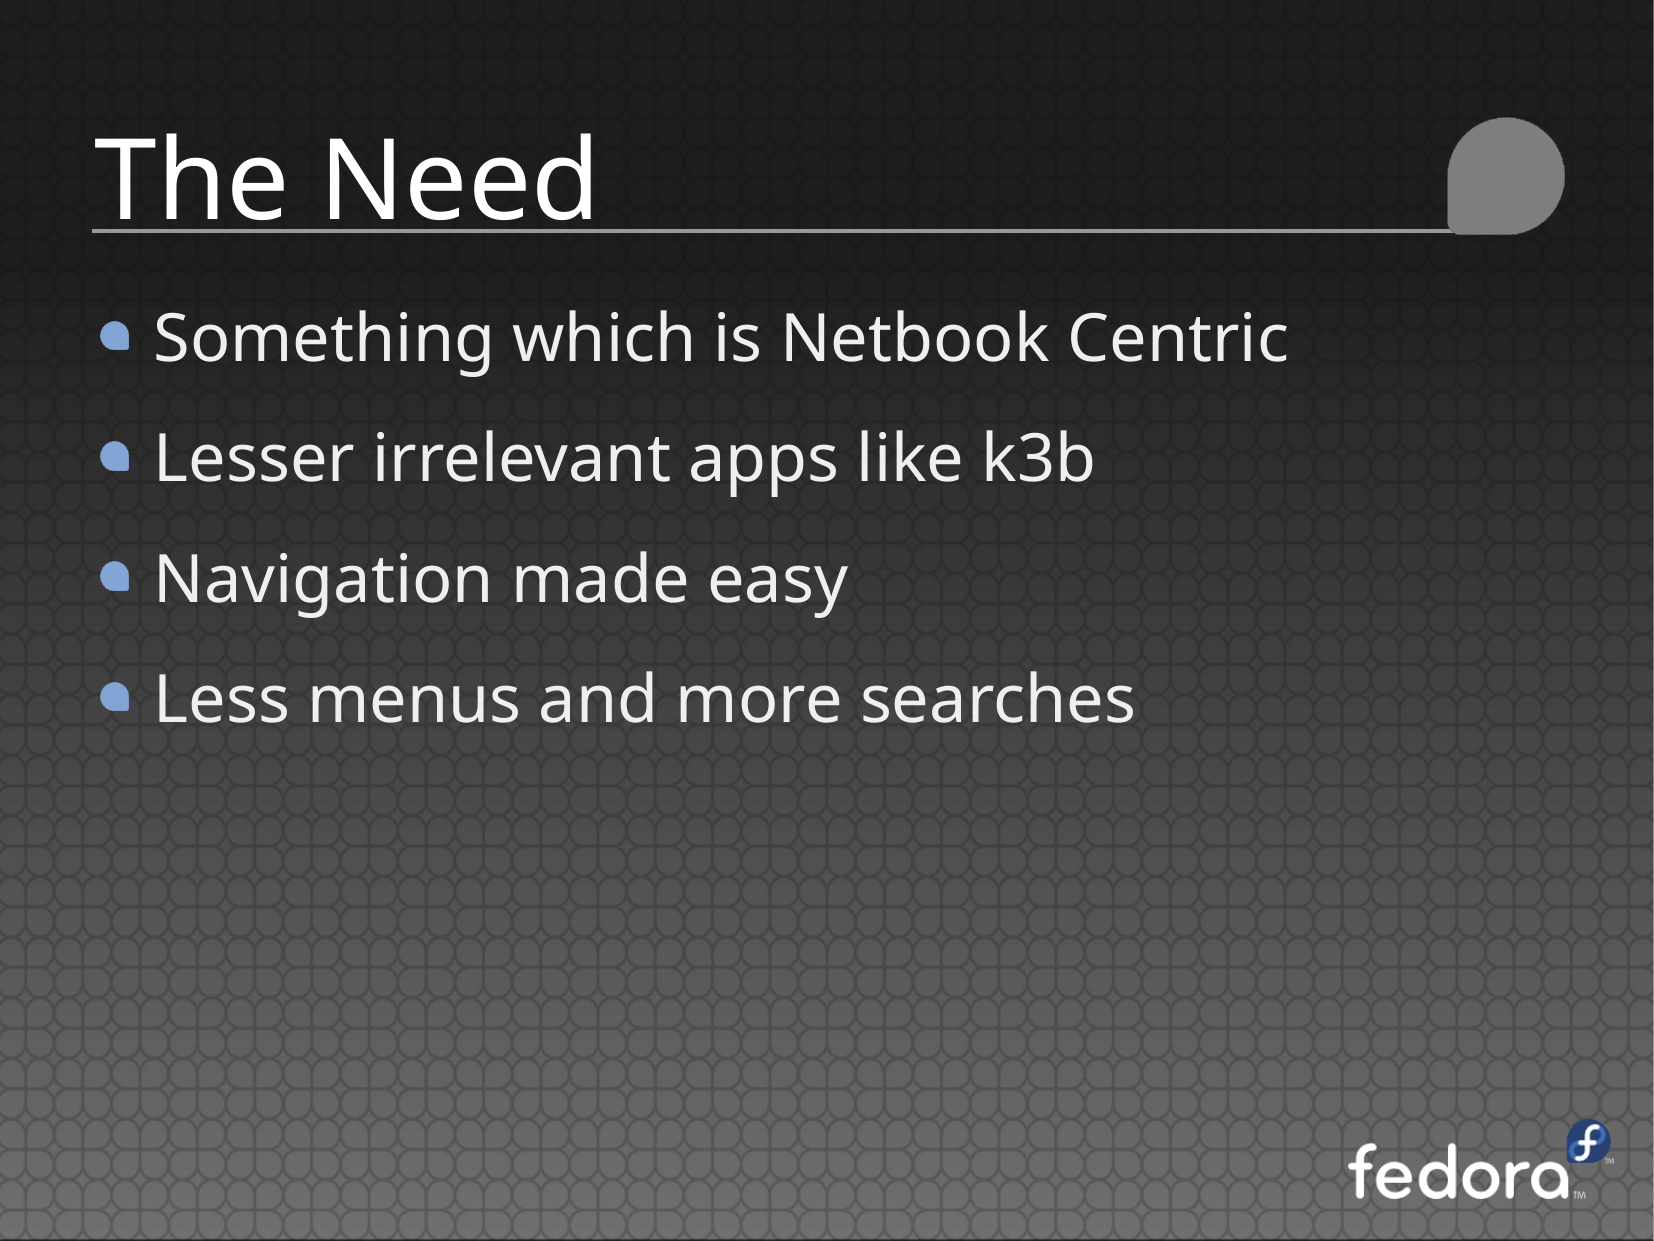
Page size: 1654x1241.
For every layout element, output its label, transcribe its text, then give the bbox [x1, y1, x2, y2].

picture [0, 0, 1654, 1241]
list Something which is Netbook Centric Lesser irrelevant apps like k3b Navigation made easy Less menus and more searches [82, 290, 1571, 1094]
title The Need [94, 100, 1426, 251]
